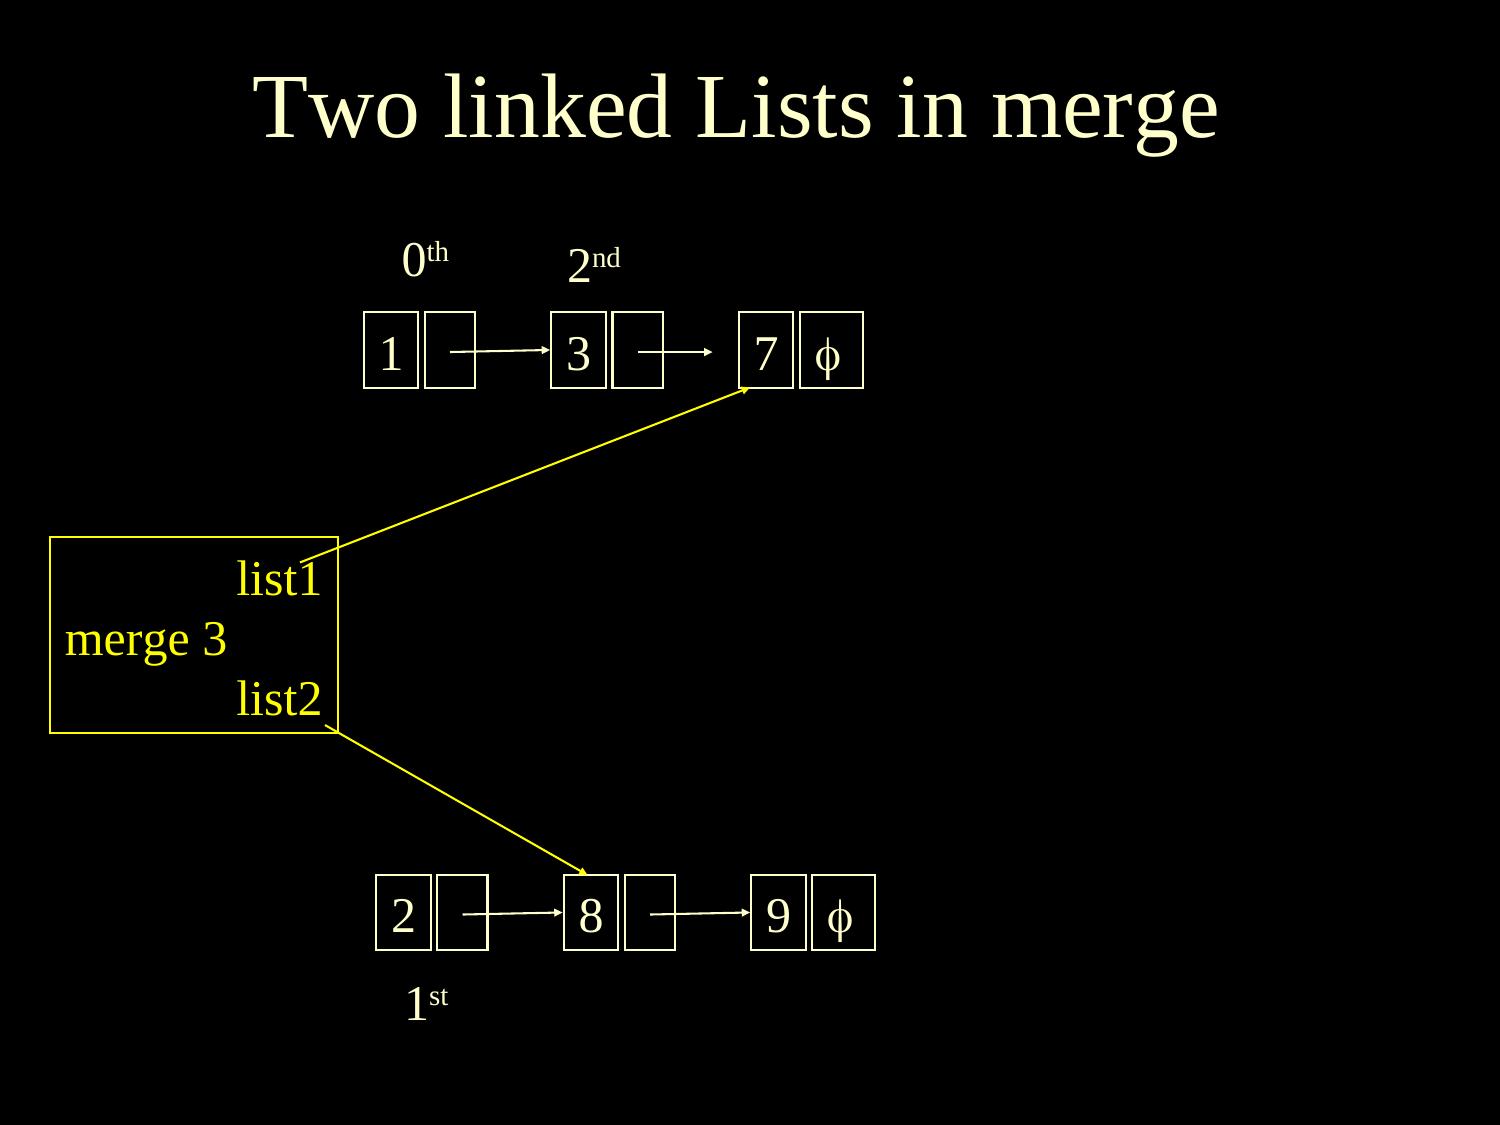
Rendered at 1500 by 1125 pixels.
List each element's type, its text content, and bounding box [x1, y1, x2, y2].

text_box list1 merge 3 list2 [50, 537, 338, 733]
text_box  [812, 874, 876, 951]
text_box 7 [738, 312, 794, 388]
text_box 9 [751, 874, 806, 951]
title Two linked Lists in merge [8, 47, 1467, 165]
text_box 1 [363, 312, 419, 388]
text_box 3 [551, 312, 606, 388]
text_box 0th [386, 219, 477, 295]
text_box 8 [563, 874, 619, 951]
text_box  [800, 312, 863, 388]
text_box 1st [389, 962, 489, 1038]
text_box 2 [376, 874, 431, 951]
text_box 2nd [552, 224, 662, 301]
